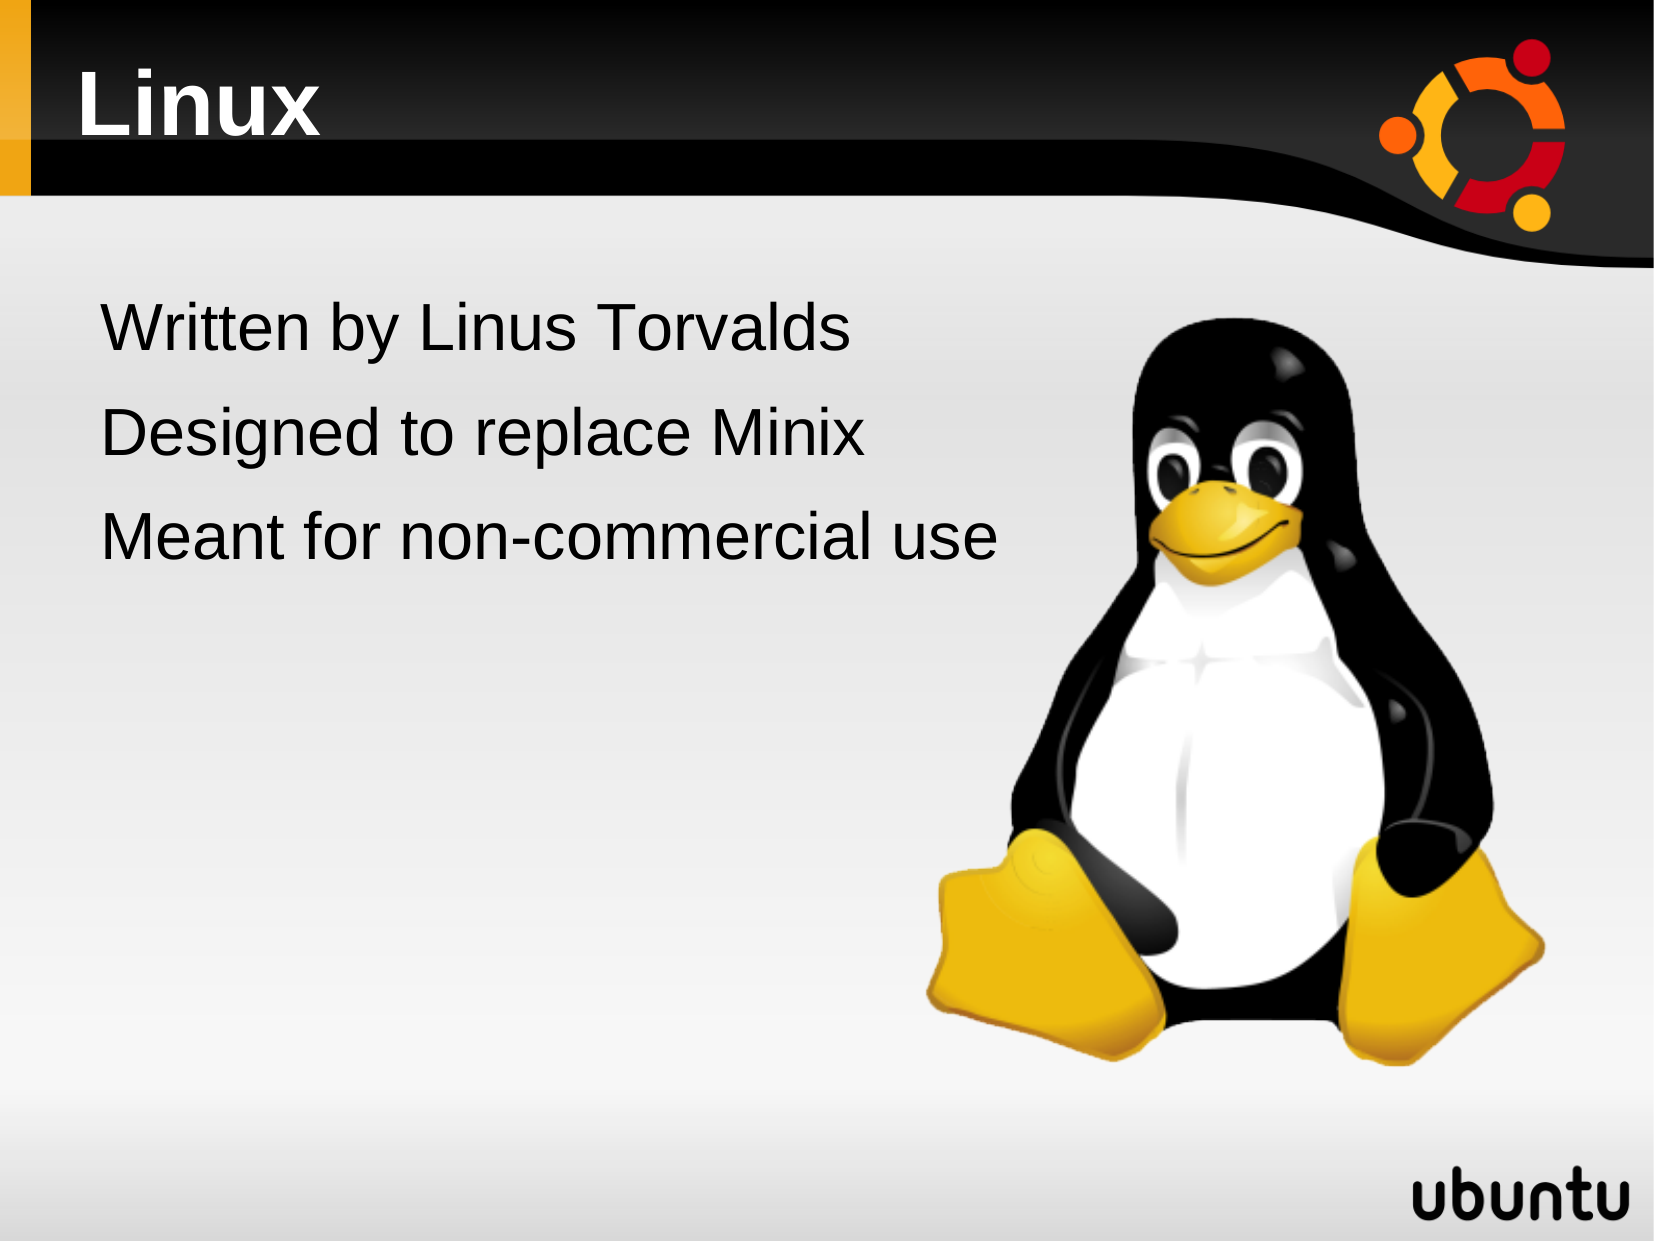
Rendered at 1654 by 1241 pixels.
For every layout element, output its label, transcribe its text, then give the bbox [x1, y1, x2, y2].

picture [0, 0, 1654, 1241]
list Written by Linus Torvalds Designed to replace Minix Meant for non-commercial use [82, 290, 809, 1094]
title Linux [76, 7, 1565, 200]
